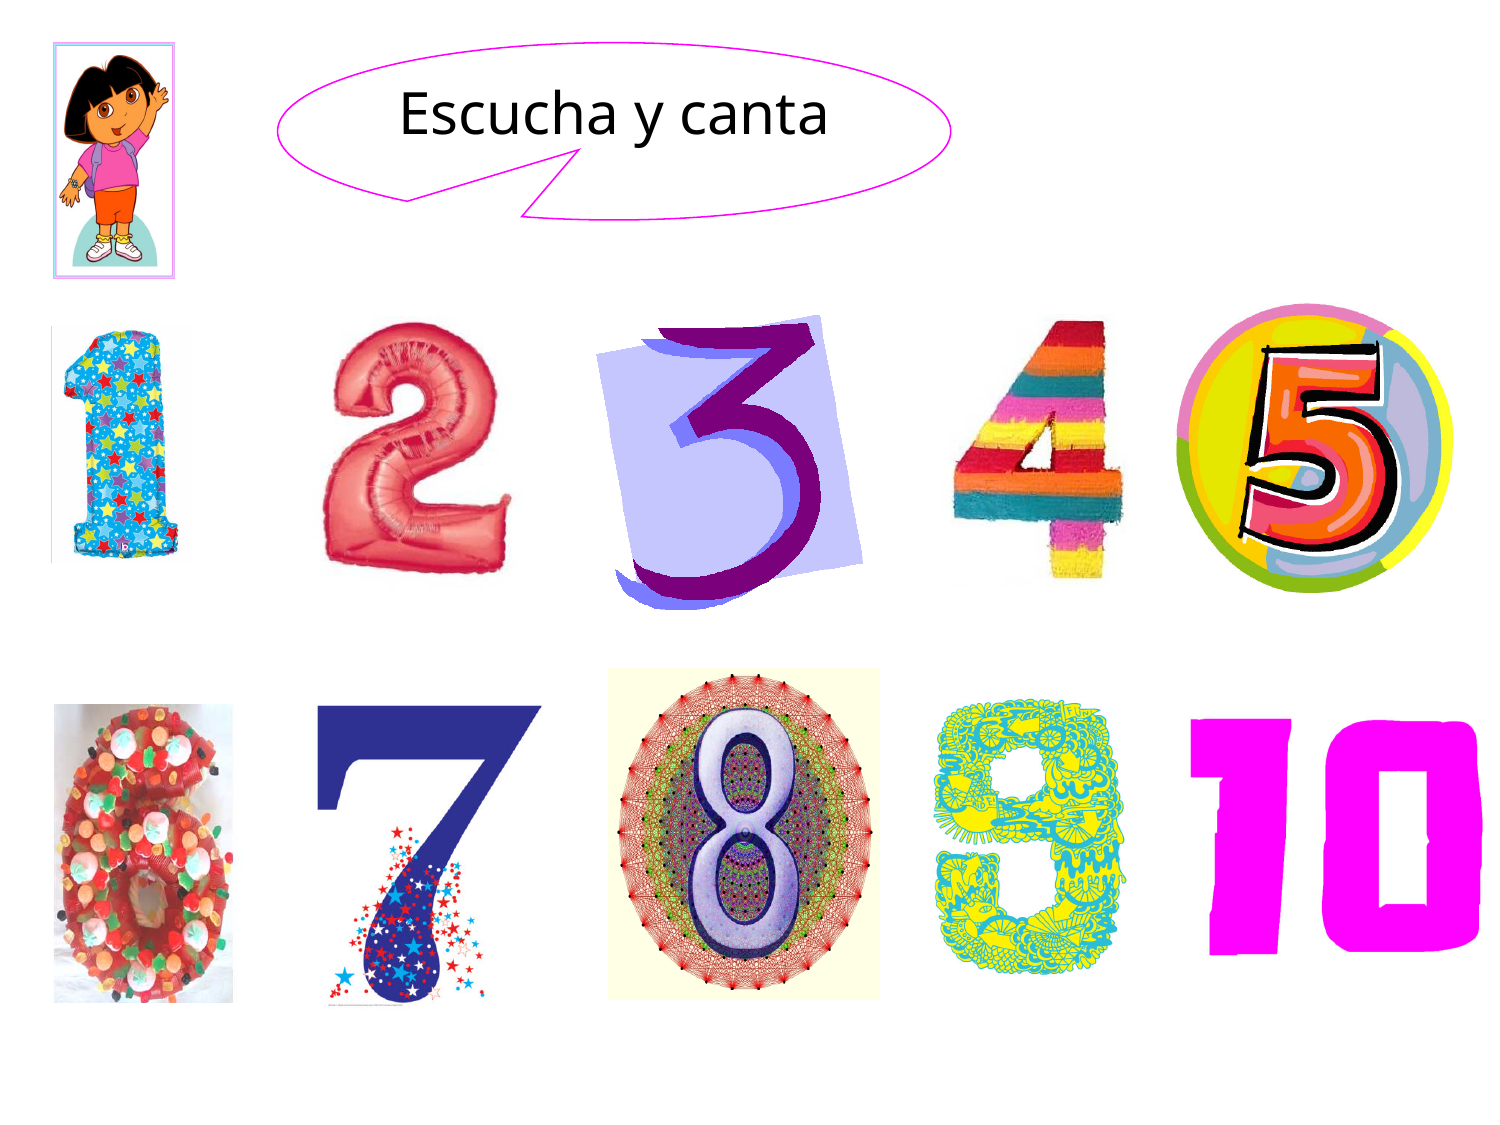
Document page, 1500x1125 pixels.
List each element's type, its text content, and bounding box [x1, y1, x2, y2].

picture [265, 302, 563, 595]
picture [1175, 668, 1500, 994]
text_box Escucha y canta [277, 42, 951, 220]
picture [596, 314, 863, 610]
picture [608, 668, 880, 1000]
picture [915, 302, 1454, 593]
picture [915, 692, 1143, 990]
picture [0, 326, 243, 563]
picture [312, 680, 544, 1012]
picture [0, 704, 290, 1004]
picture [53, 42, 175, 279]
